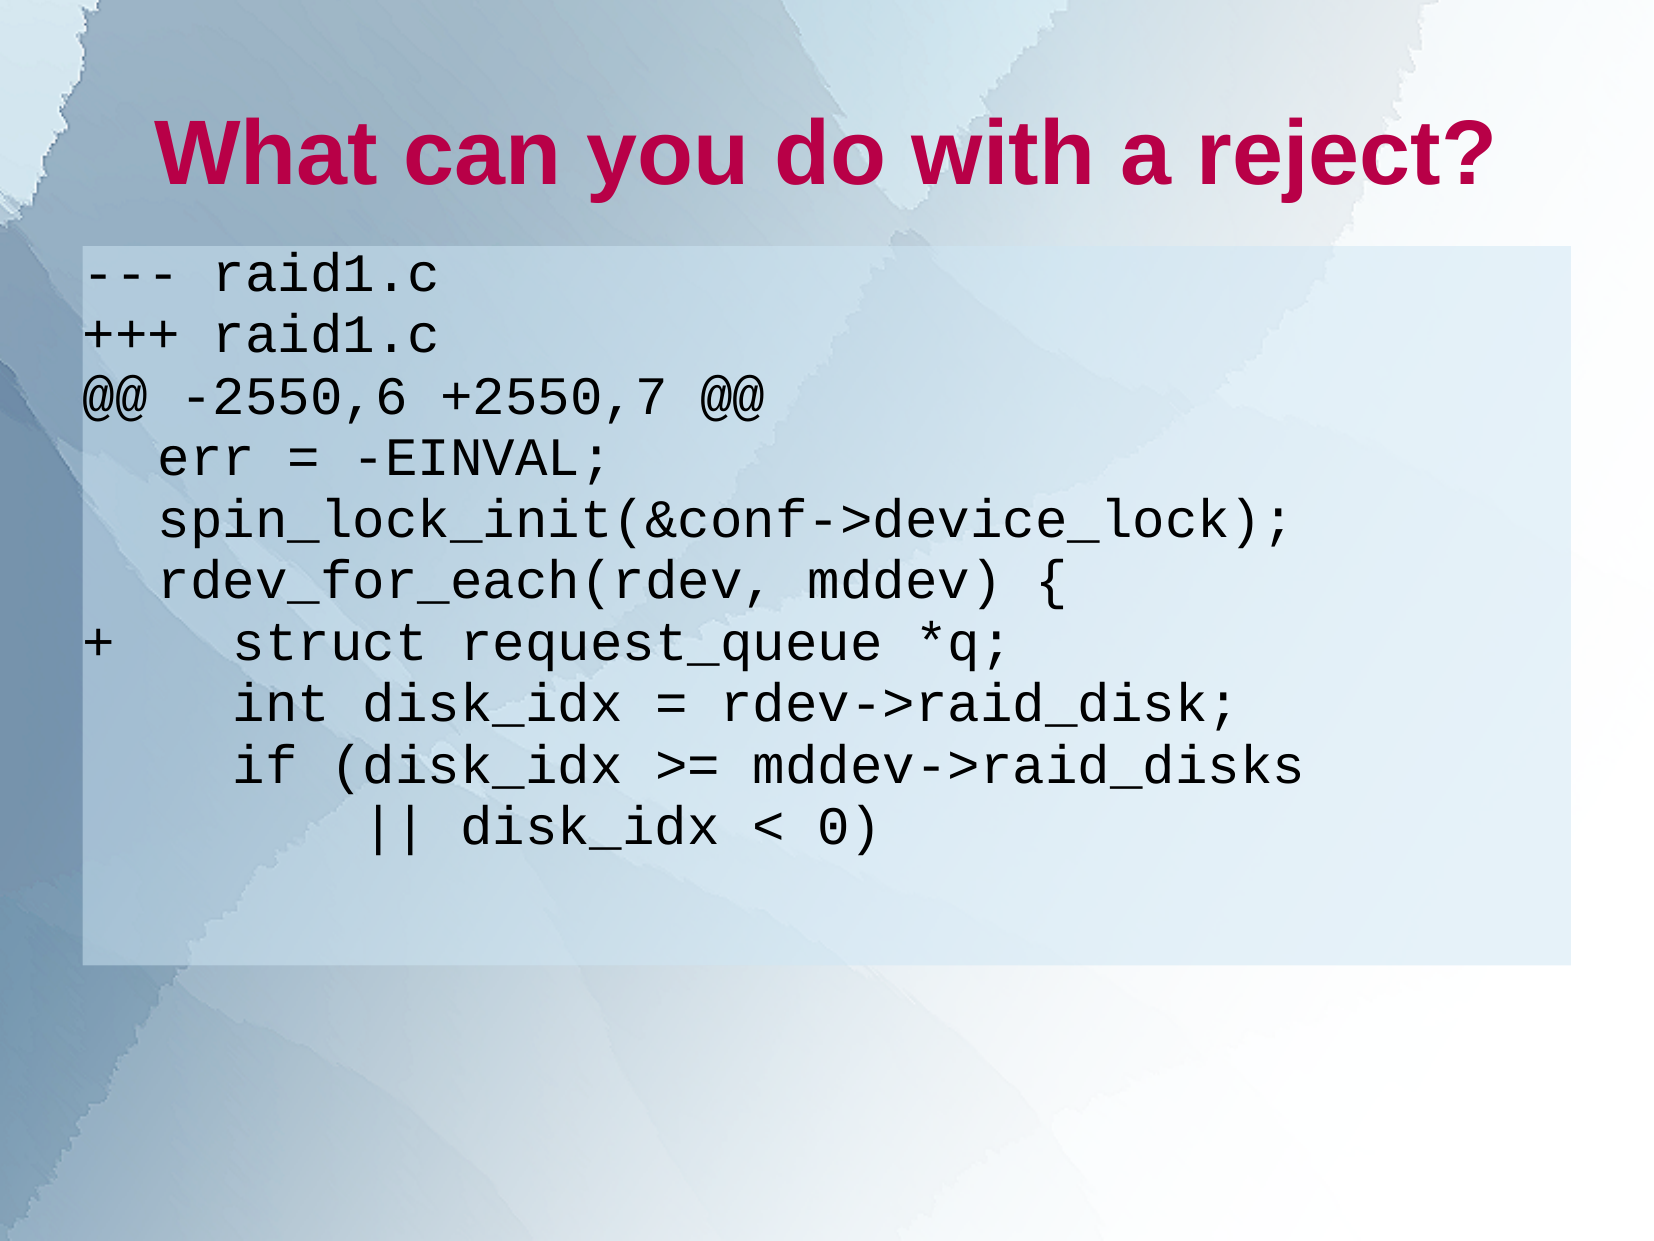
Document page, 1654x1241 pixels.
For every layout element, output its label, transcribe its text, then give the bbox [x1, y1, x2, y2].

title What can you do with a reject? [82, 49, 1571, 246]
picture [0, 0, 1654, 1241]
list --- raid1.c +++ raid1.c @@ -2550,6 +2550,7 @@ err = -EINVAL; spin_lock_init(&conf->device_lock); rdev_for_each(rdev, mddev) { + struct request_queue *q; int disk_idx = rdev->raid_disk; if (disk_idx >= mddev->raid_disks || disk_idx < 0) [82, 246, 1571, 966]
